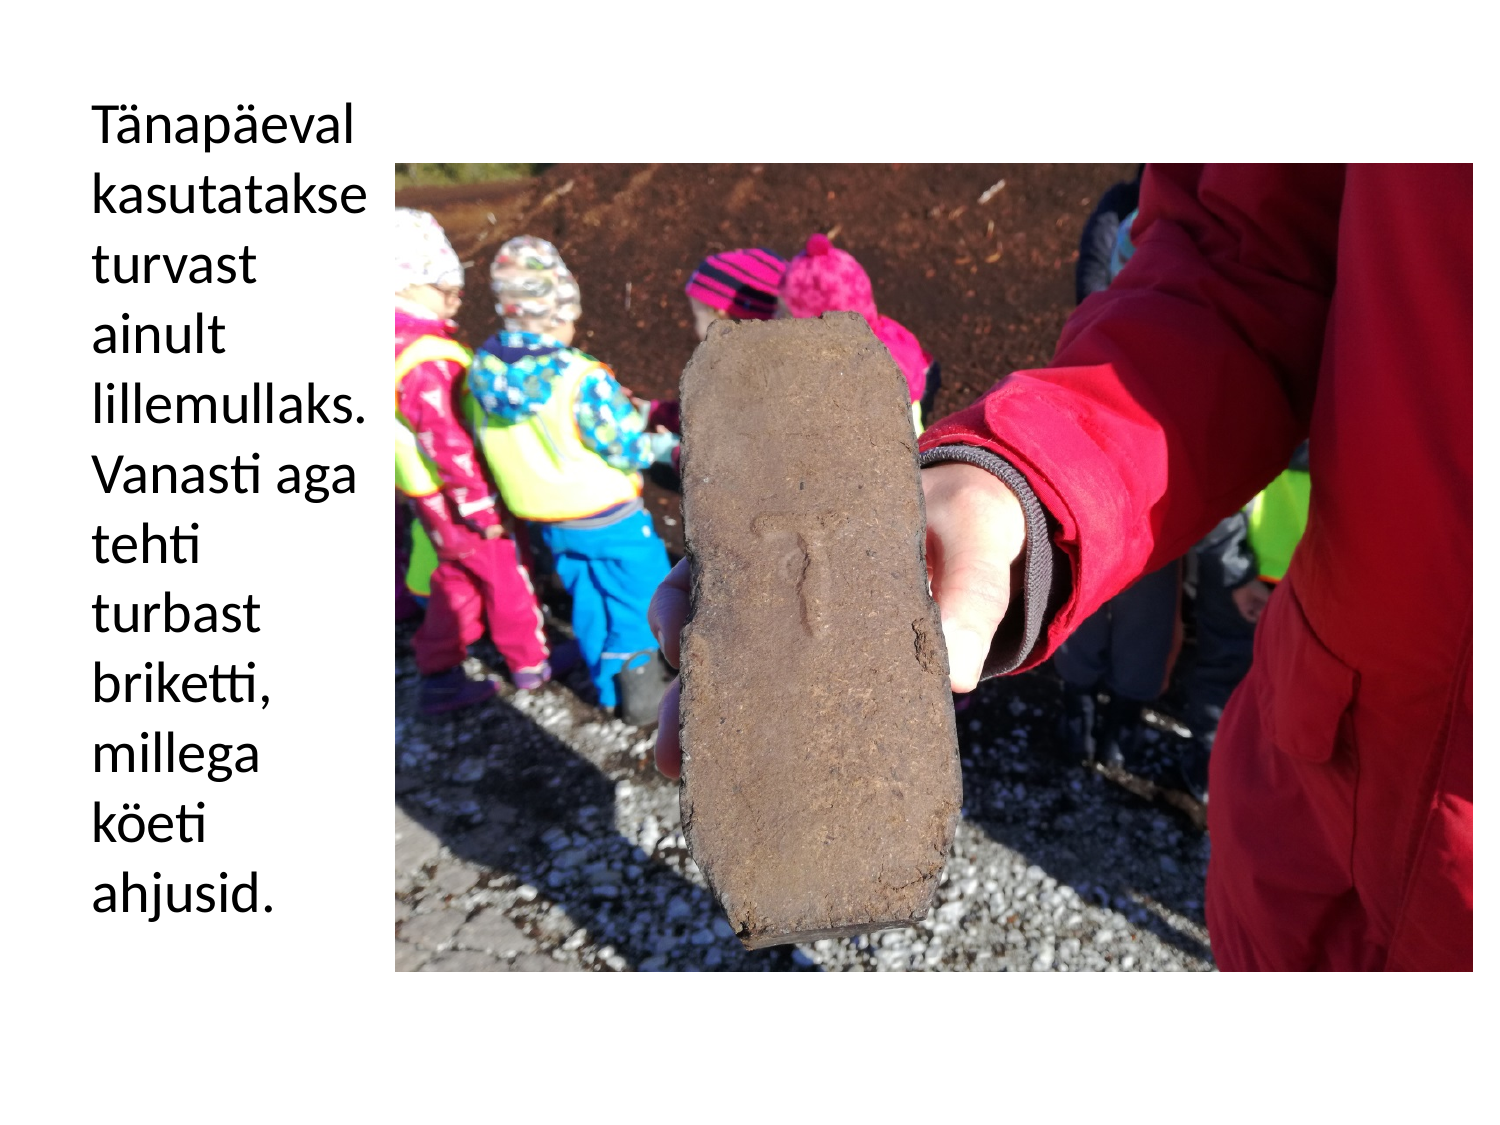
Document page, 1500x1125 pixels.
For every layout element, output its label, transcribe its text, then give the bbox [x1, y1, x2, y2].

list Tänapäeval kasutatakse turvast ainult lillemullaks. Vanasti aga tehti turbast briketti, millega köeti ahjusid. [76, 78, 396, 1000]
picture [396, 163, 1473, 972]
